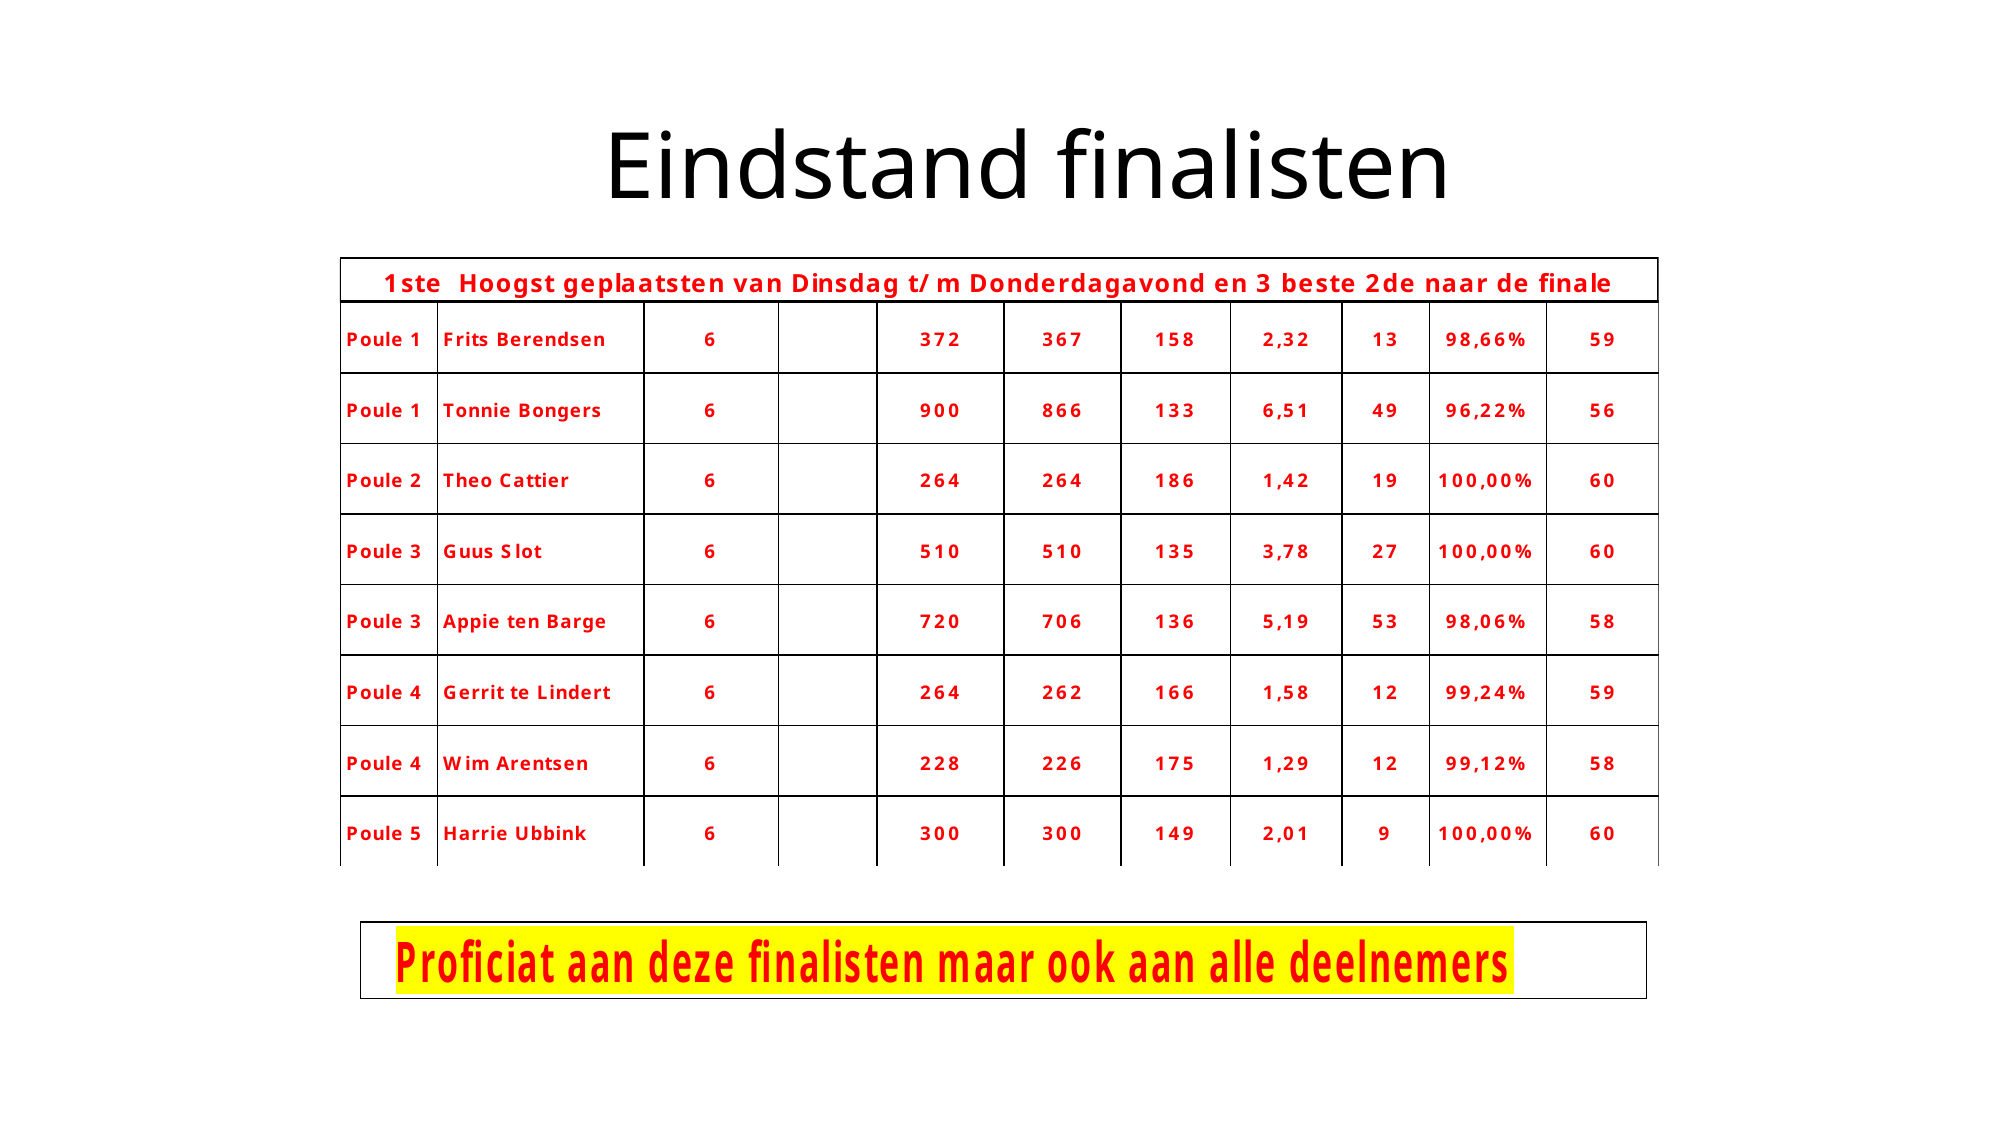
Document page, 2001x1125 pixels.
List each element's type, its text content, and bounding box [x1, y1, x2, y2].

picture [360, 920, 1648, 1000]
title Eindstand finalisten [137, 59, 1863, 278]
picture [339, 257, 1661, 868]
